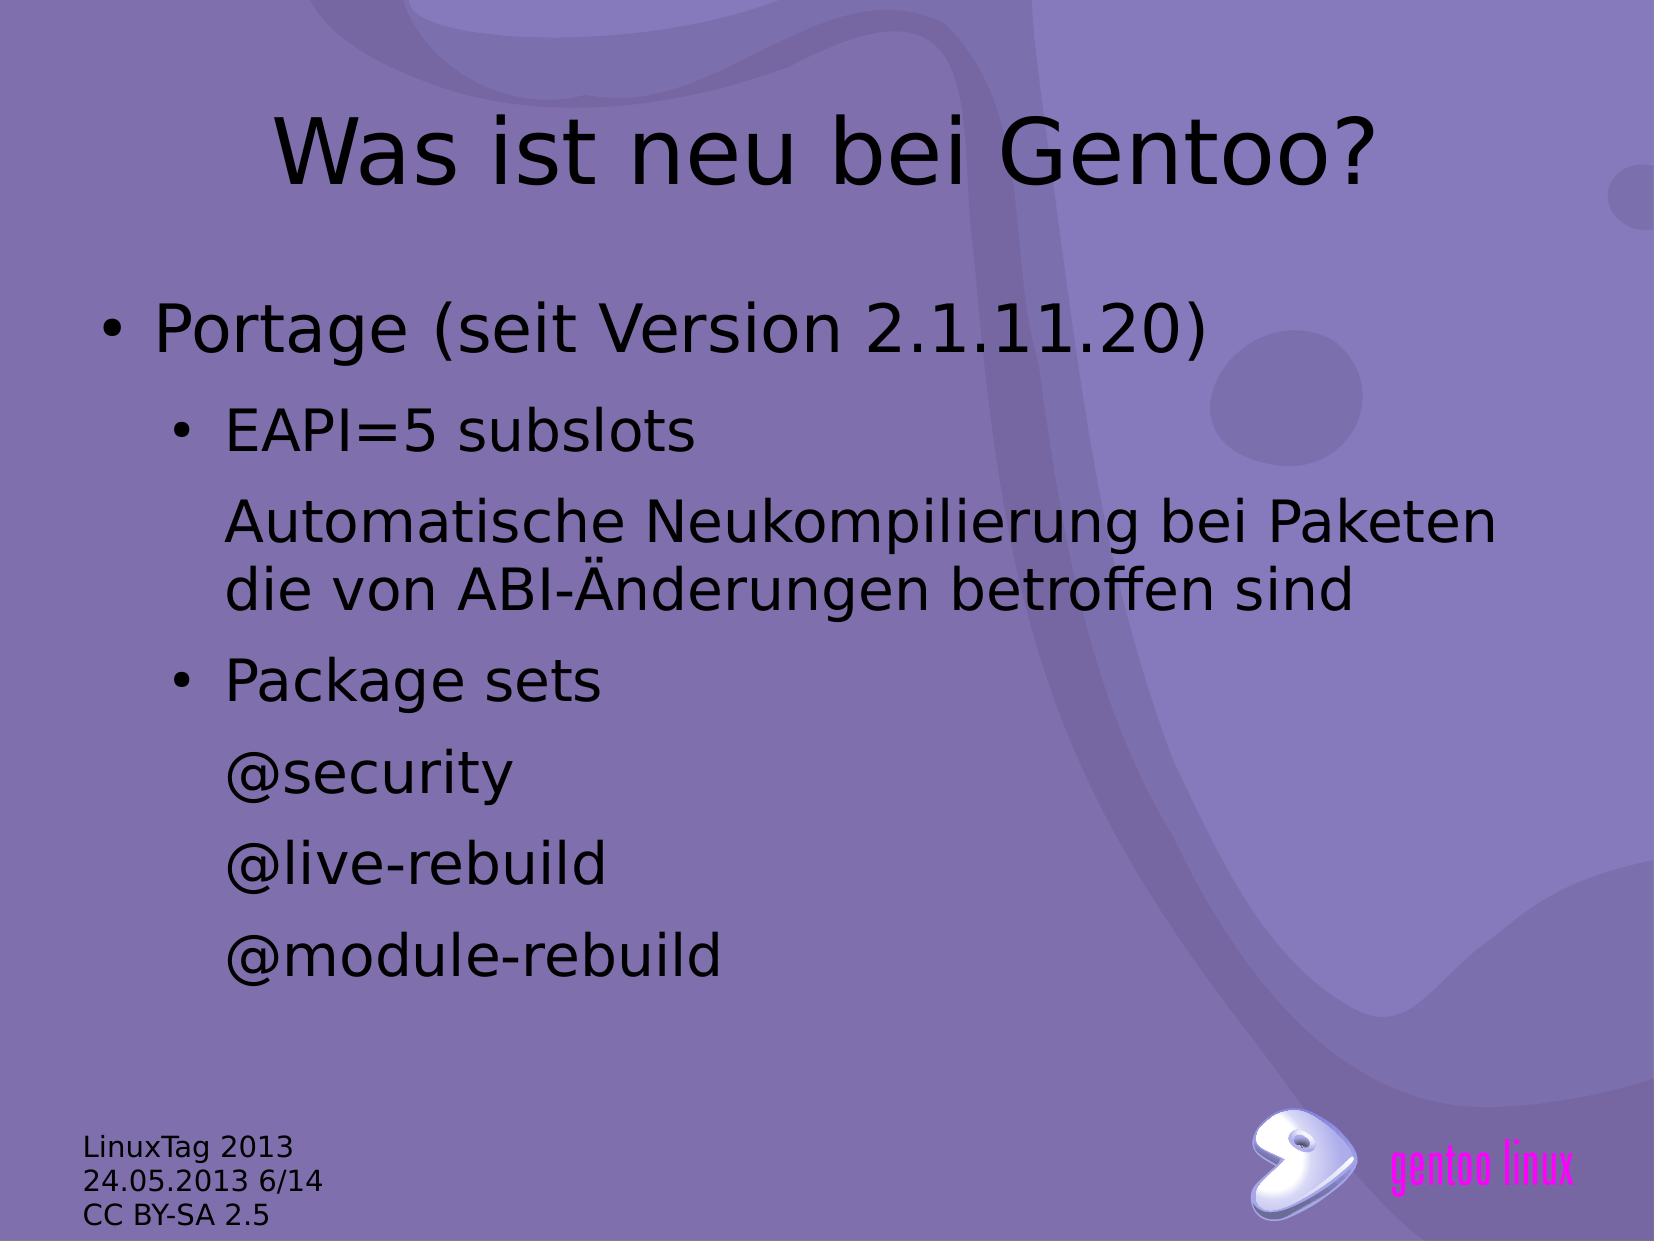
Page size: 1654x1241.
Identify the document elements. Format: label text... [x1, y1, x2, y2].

title Was ist neu bei Gentoo? [82, 49, 1571, 257]
list Portage (seit Version 2.1.11.20) EAPI=5 subslots Automatische Neukompilierung bei Paketen die von ABI-Änderungen betroffen sind Package sets @security @live-rebuild @module-rebuild [82, 290, 1571, 1109]
